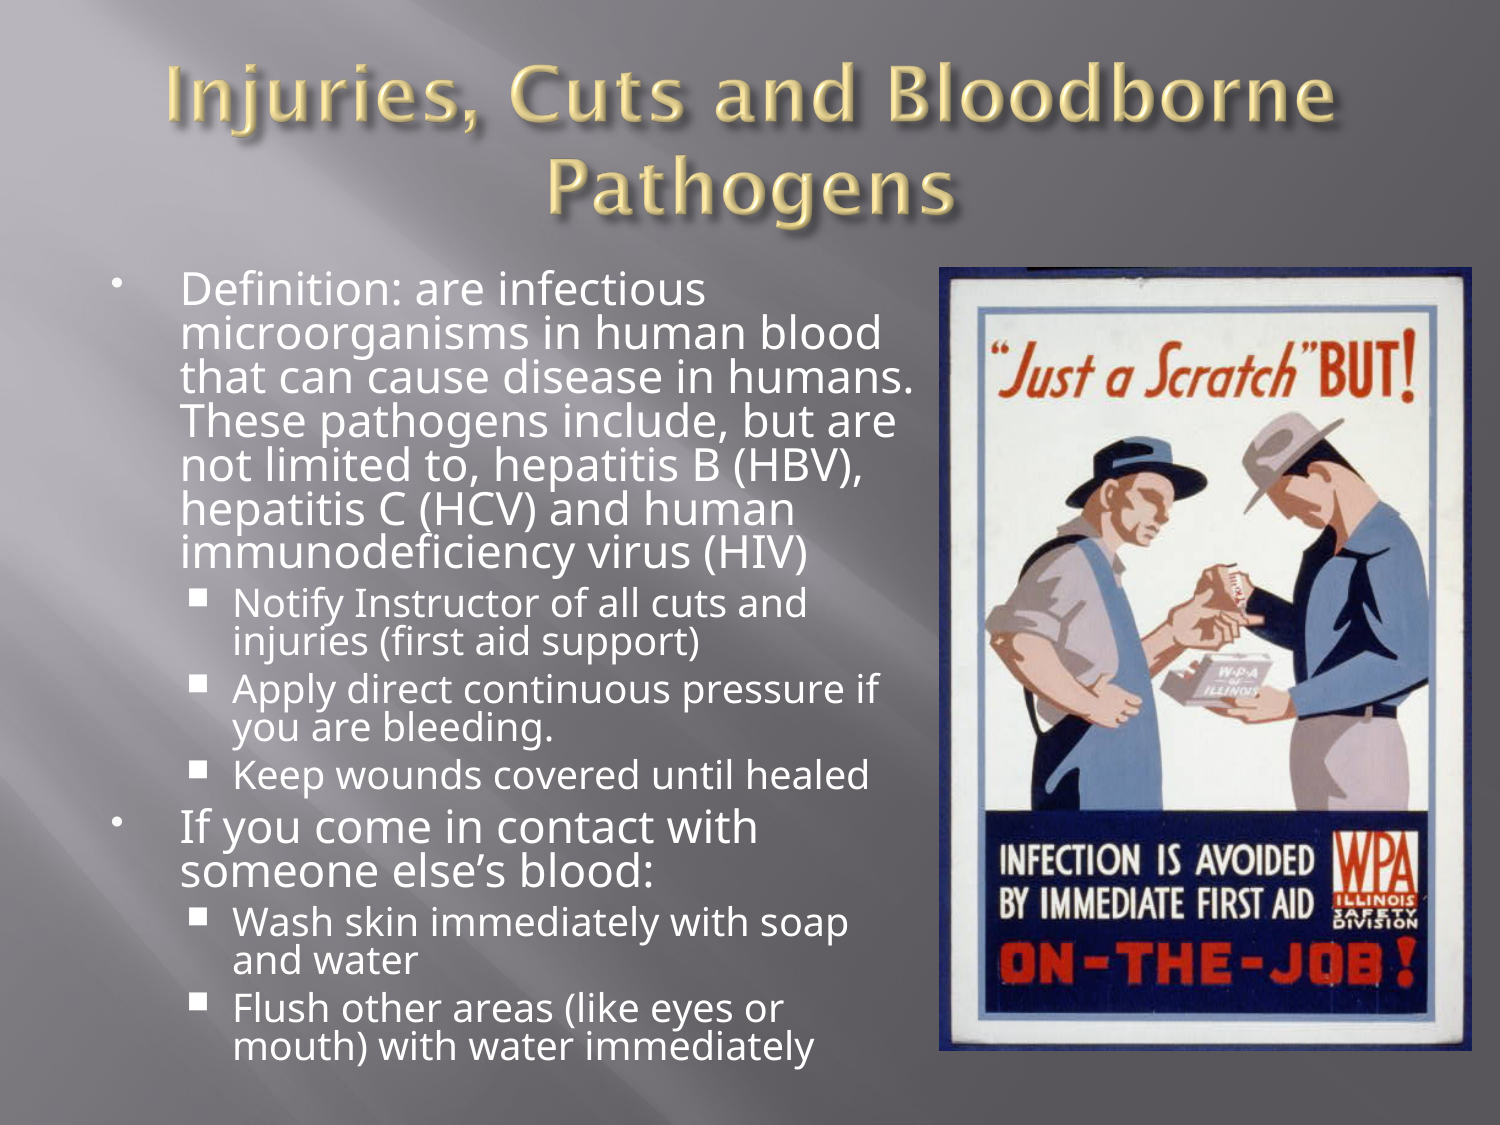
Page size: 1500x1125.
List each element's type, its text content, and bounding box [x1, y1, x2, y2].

list Definition: are infectious microorganisms in human blood that can cause disease in humans. These pathogens include, but are not limited to, hepatitis B (HBV), hepatitis C (HCV) and human immunodeficiency virus (HIV) Notify Instructor of all cuts and injuries (first aid support) Apply direct continuous pressure if you are bleeding. Keep wounds covered until healed If you come in contact with someone else’s blood: Wash skin immediately with soap and water Flush other areas (like eyes or mouth) with water immediately [74, 262, 939, 1124]
text_box [75, 16, 1430, 267]
picture [0, 0, 1500, 1125]
